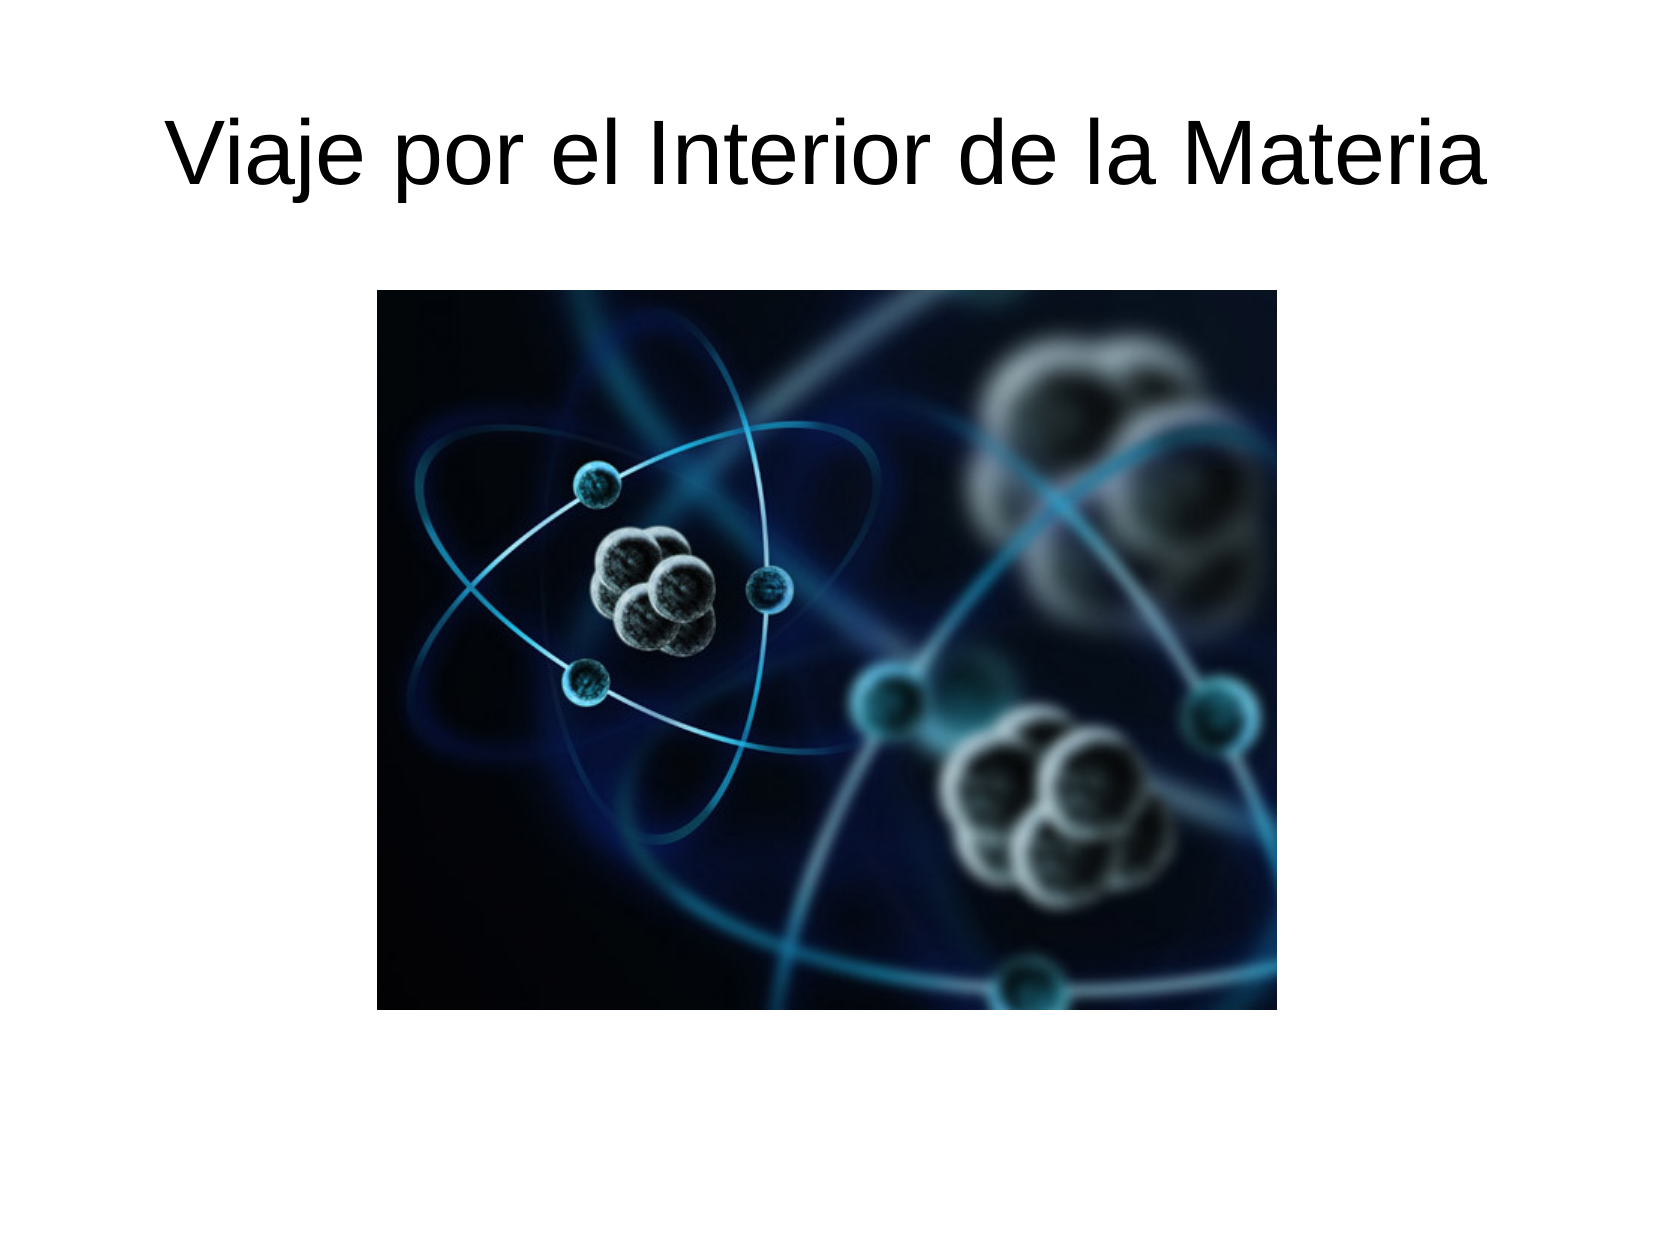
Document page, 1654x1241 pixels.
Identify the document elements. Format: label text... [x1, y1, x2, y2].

picture [377, 290, 1277, 1010]
title Viaje por el Interior de la Materia [82, 49, 1571, 257]
